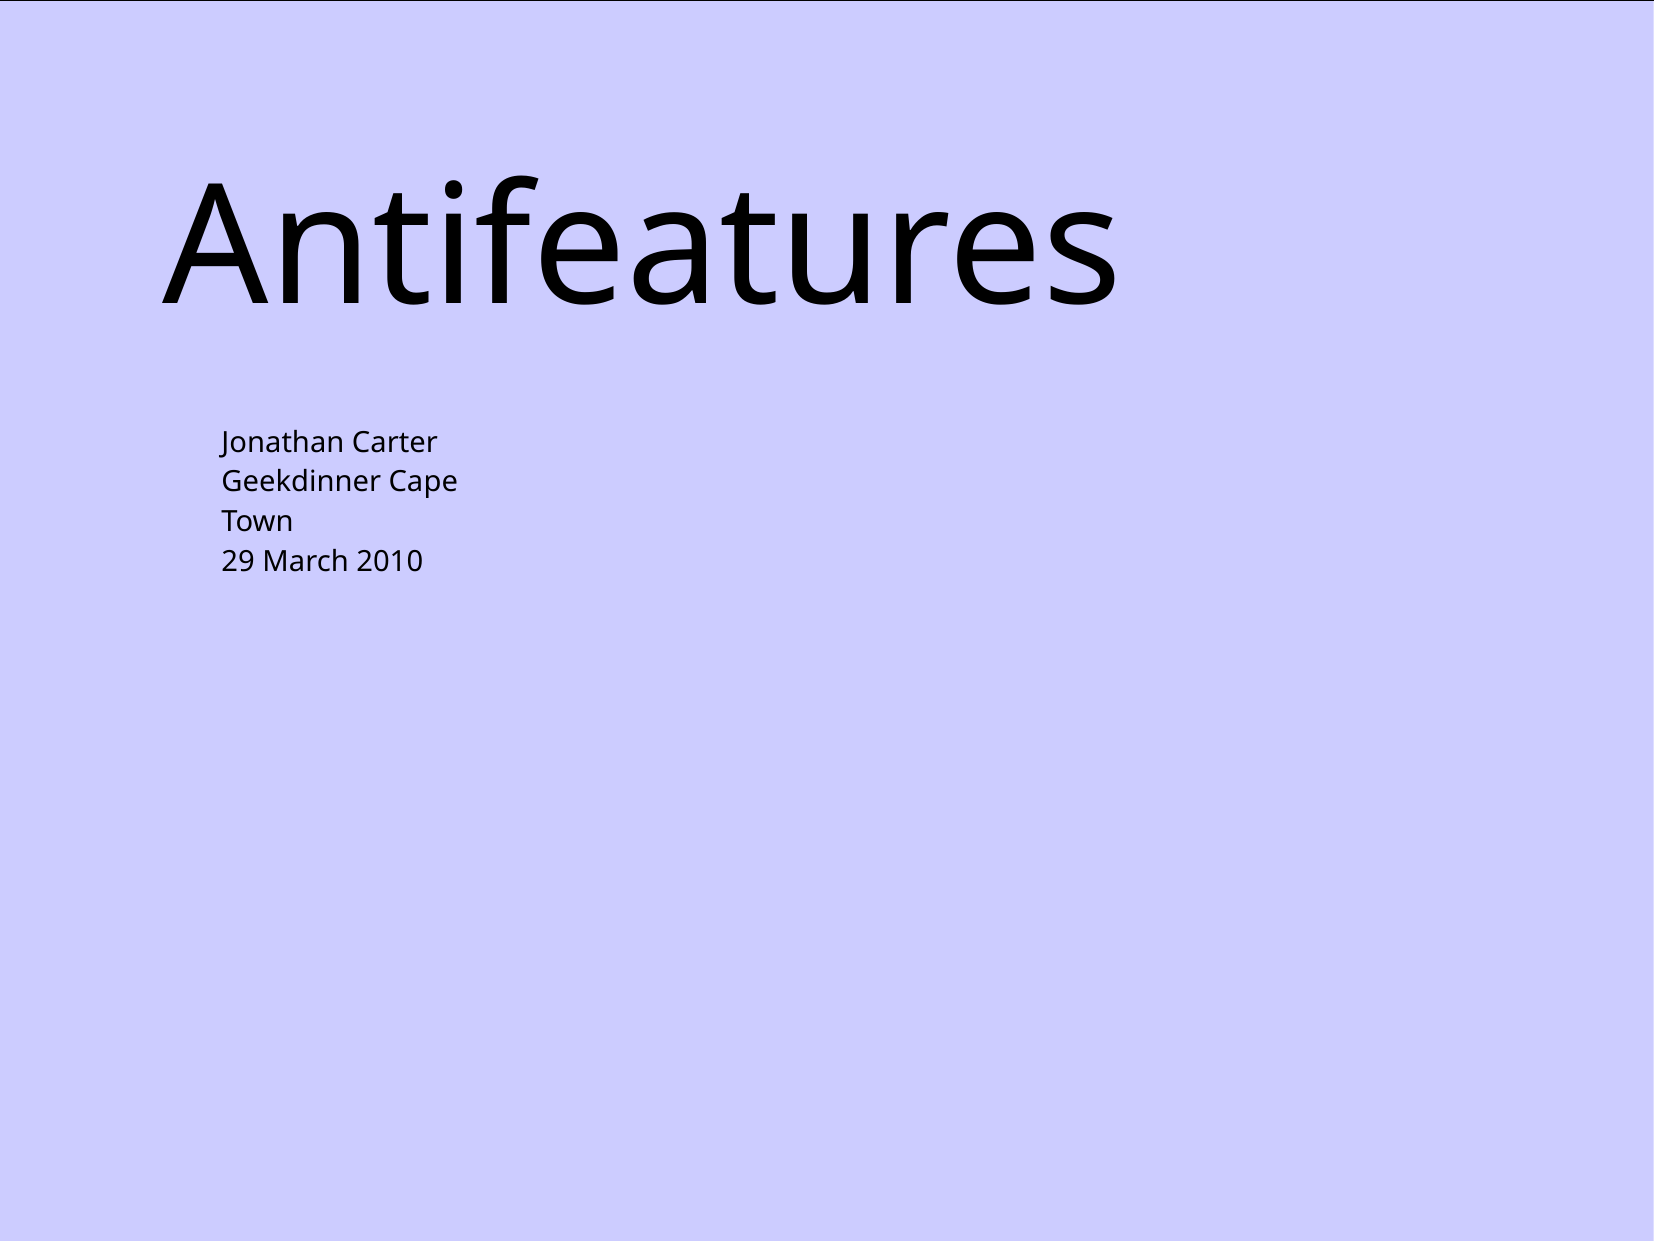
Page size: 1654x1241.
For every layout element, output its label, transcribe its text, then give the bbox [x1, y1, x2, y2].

text_box Antifeatures [147, 118, 1241, 591]
text_box Jonathan Carter Geekdinner Cape Town 29 March 2010 [206, 413, 532, 566]
